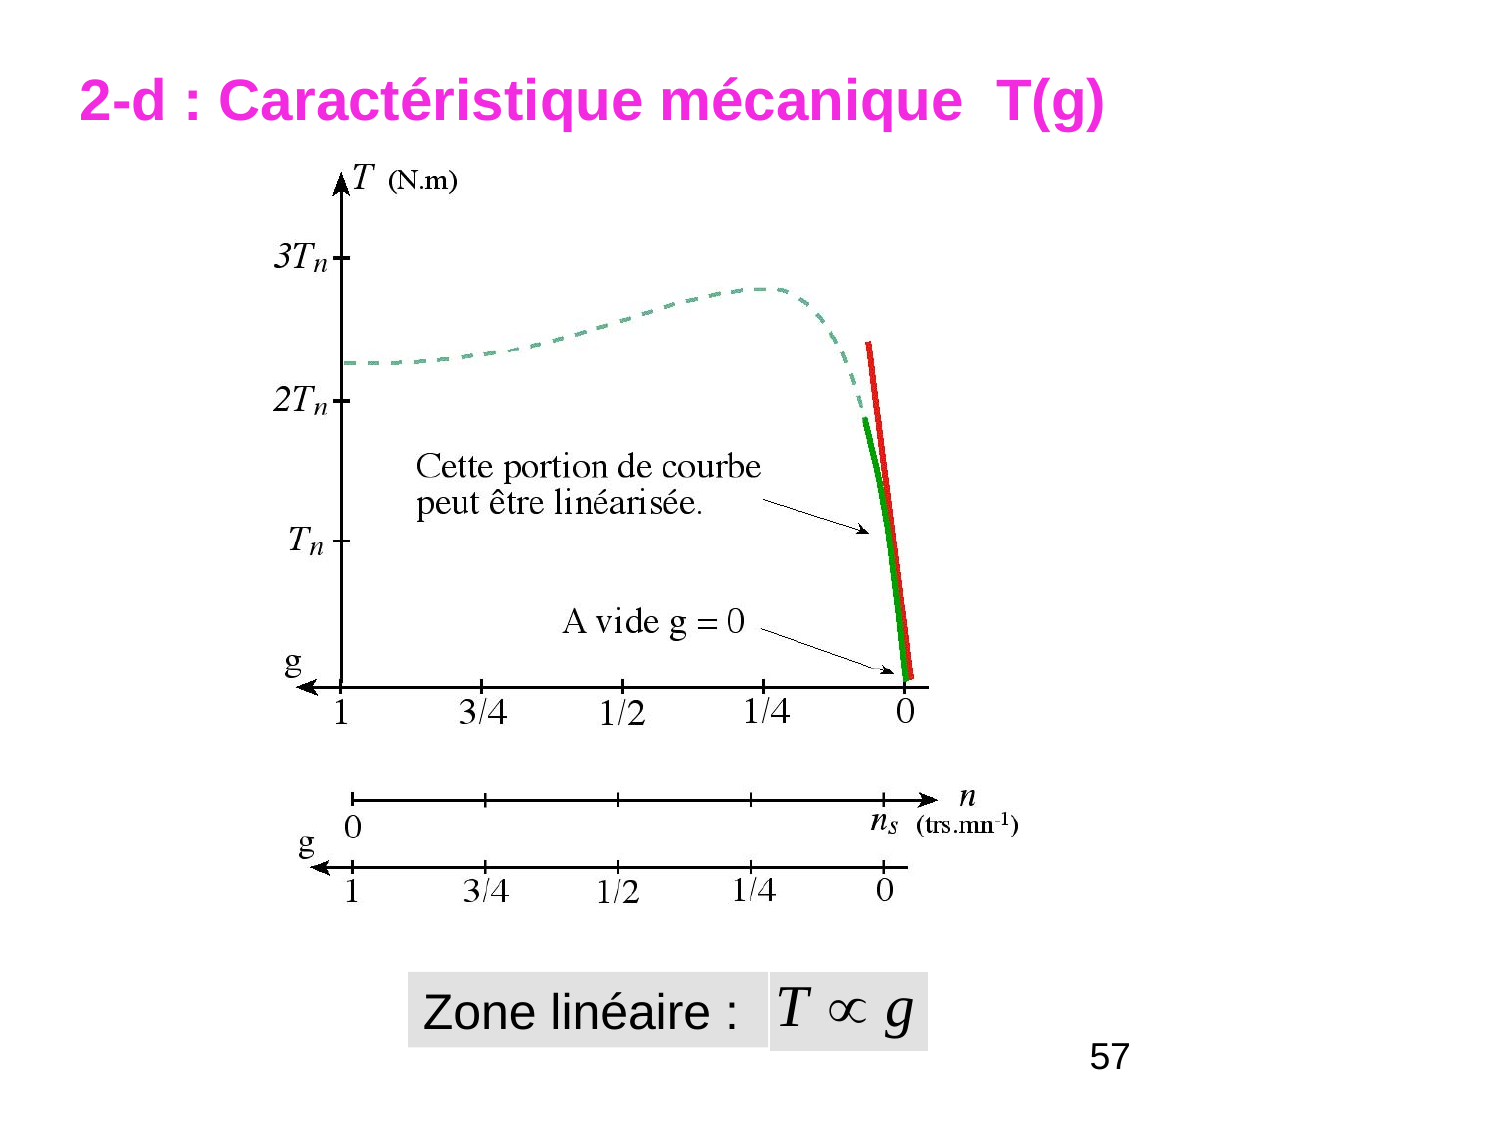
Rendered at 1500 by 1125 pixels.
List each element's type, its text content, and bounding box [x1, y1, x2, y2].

text_box Zone linéaire : [408, 971, 769, 1048]
chart [770, 972, 928, 1052]
picture [265, 160, 929, 732]
picture [289, 778, 1027, 910]
text_box 2-d : Caractéristique mécanique T(g) [64, 54, 1272, 141]
